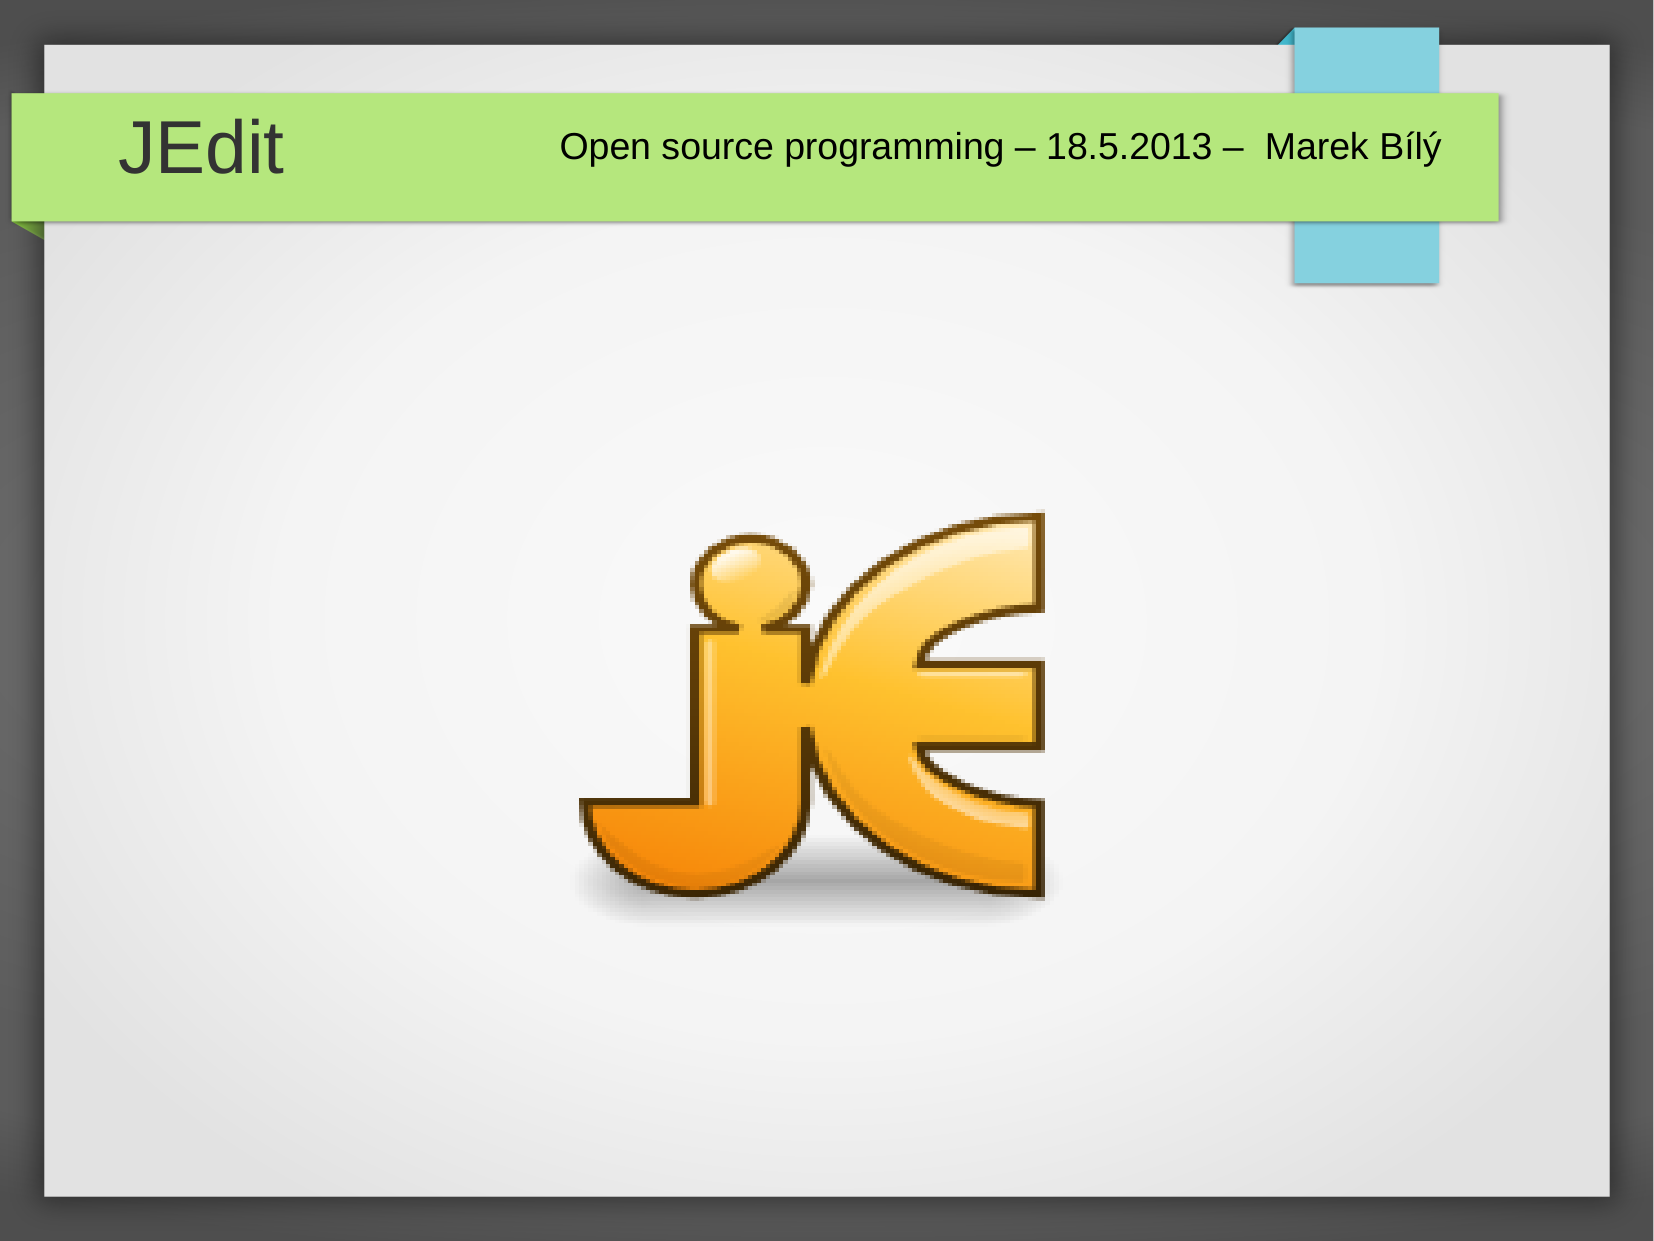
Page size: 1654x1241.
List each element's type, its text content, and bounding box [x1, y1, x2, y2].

title JEdit [118, 94, 438, 201]
text_box Open source programming – 18.5.2013 – Marek Bílý [544, 118, 1457, 190]
picture [0, 0, 1654, 1241]
